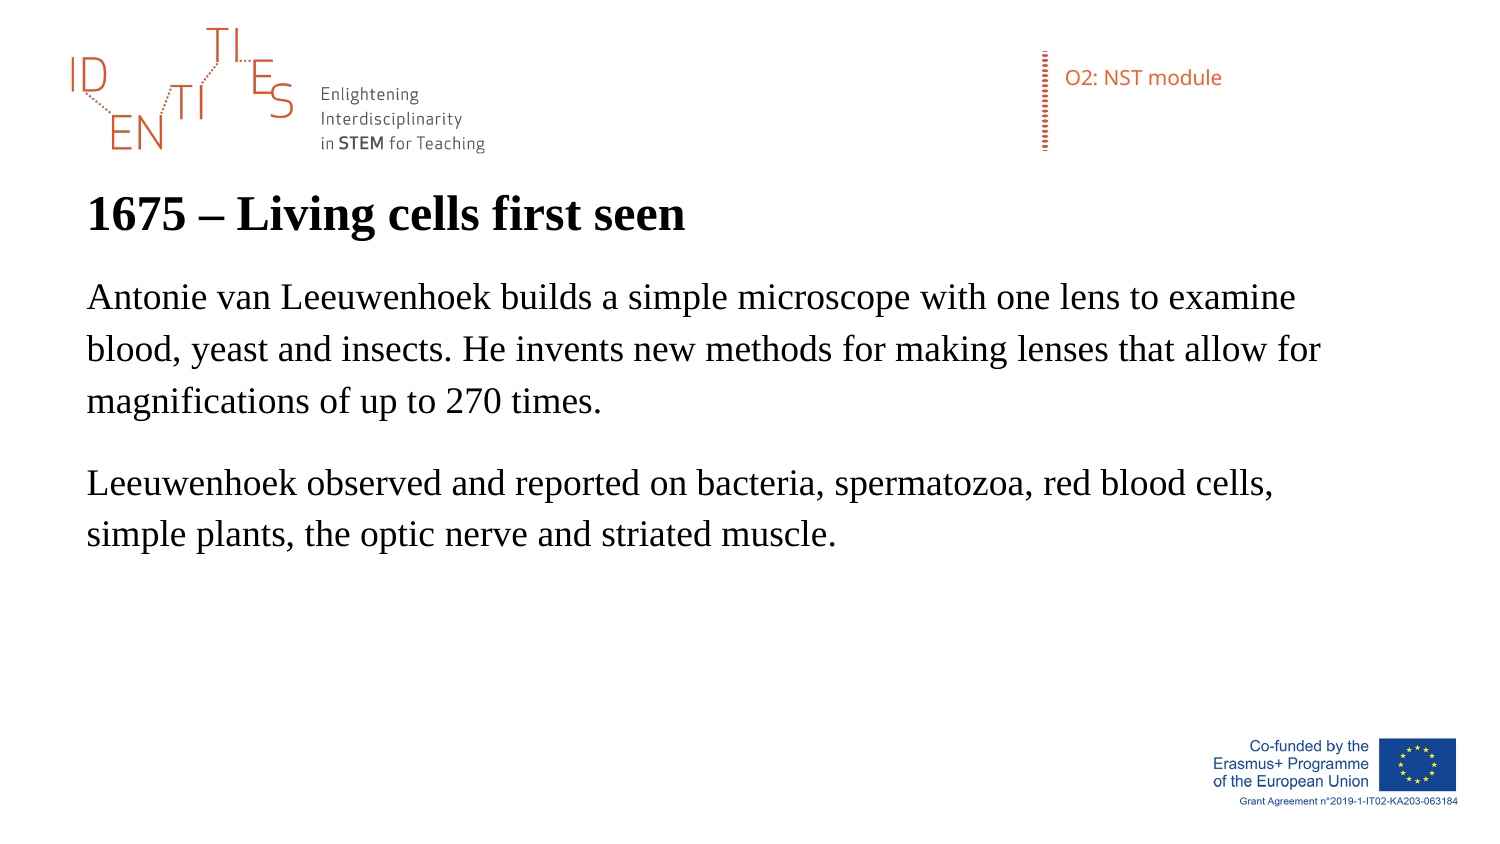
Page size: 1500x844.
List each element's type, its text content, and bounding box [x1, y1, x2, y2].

picture [71, 24, 485, 157]
text_box 1675 – Living cells first seen Antonie van Leeuwenhoek builds a simple microscope with one lens to examine blood, yeast and insects. He invents new methods for making lenses that allow for magnifications of up to 270 times. [71, 156, 1398, 436]
picture [1042, 51, 1051, 151]
picture [1208, 735, 1459, 810]
text_box O2: NST module [1051, 57, 1472, 139]
text_box Leeuwenhoek observed and reported on bacteria, spermatozoa, red blood cells, simple plants, the optic nerve and striated muscle. [71, 436, 1398, 622]
